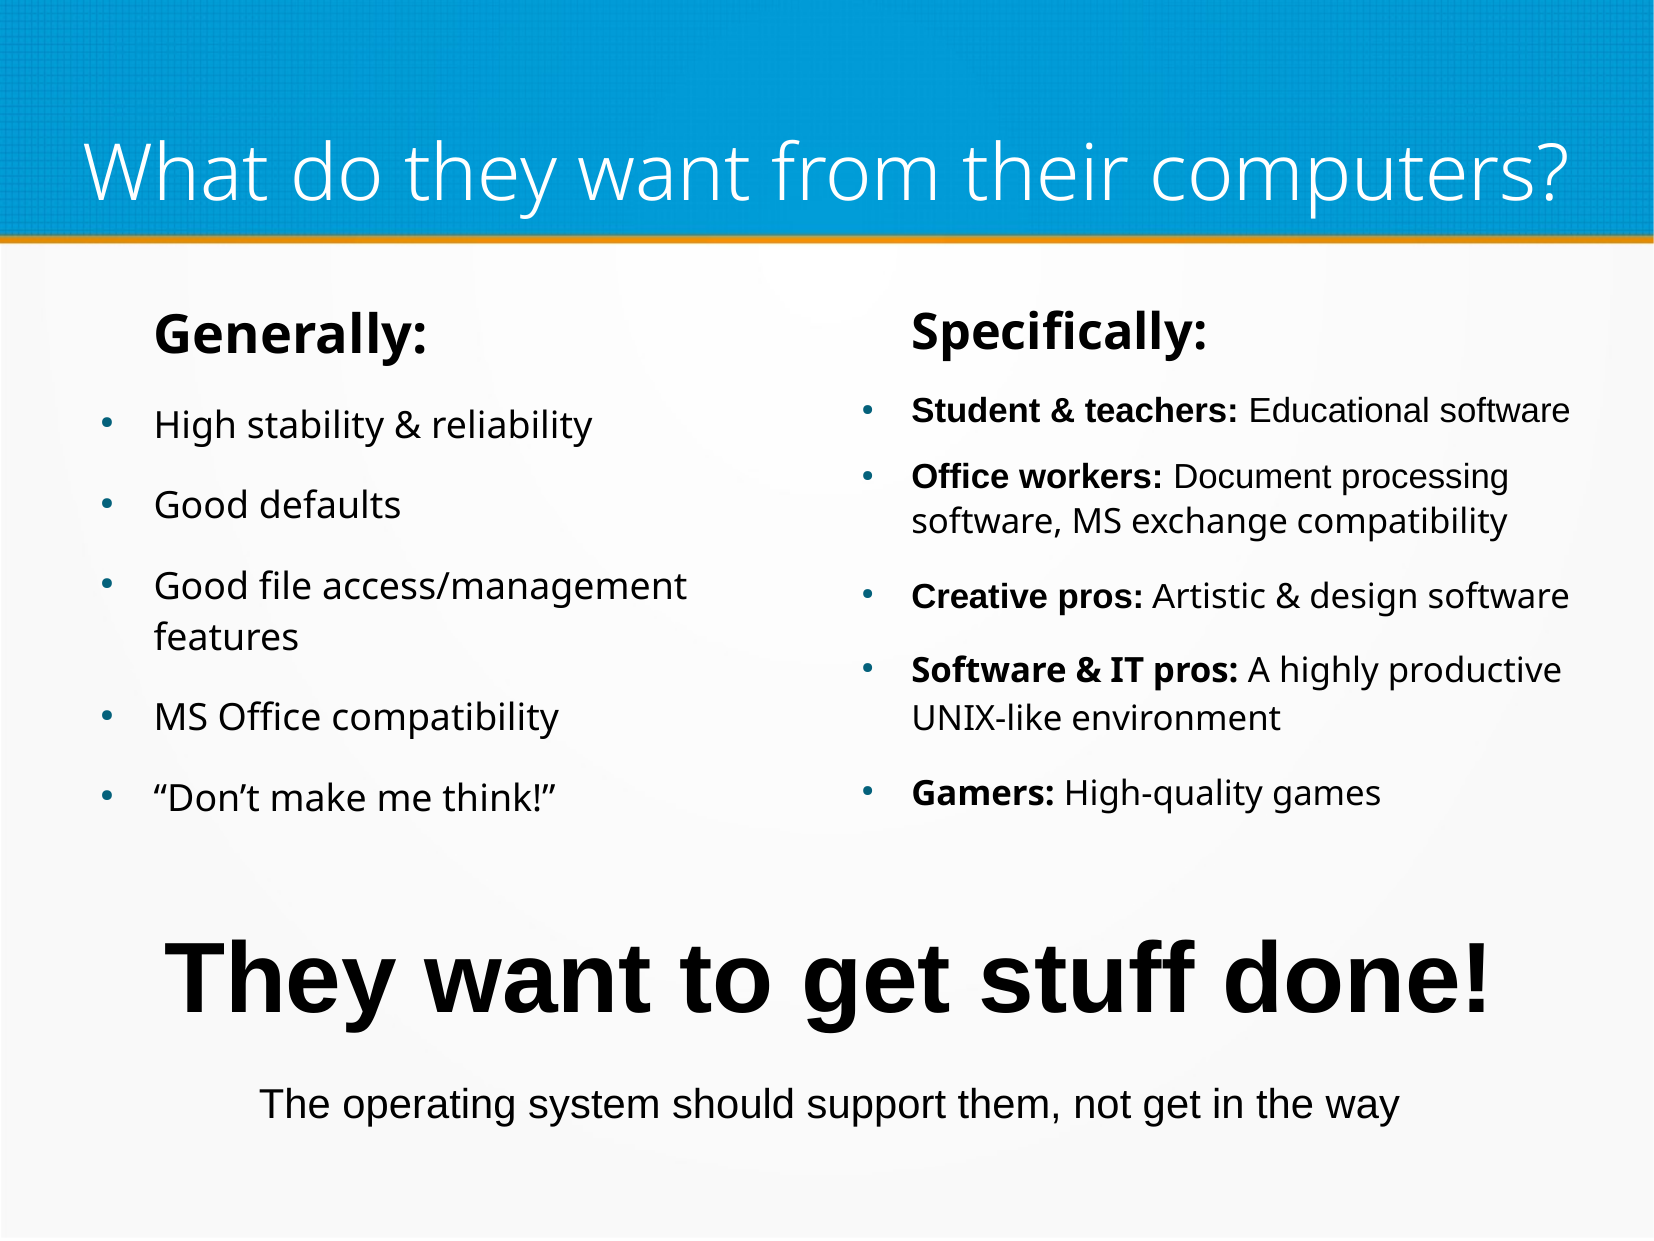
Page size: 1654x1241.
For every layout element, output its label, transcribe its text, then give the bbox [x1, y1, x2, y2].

list Specifically: Student & teachers: Educational software Office workers: Document processing software, MS exchange compatibility Creative pros: Artistic & design software Software & IT pros: A highly productive UNIX-like environment Gamers: High-quality games [845, 295, 1572, 826]
text_box They want to get stuff done! The operating system should support them, not get in the way [102, 915, 1558, 1103]
title What do they want from their computers? [82, 45, 1591, 224]
list Generally: High stability & reliability Good defaults Good file access/management features MS Office compatibility “Don’t make me think!” [82, 295, 809, 841]
picture [0, 233, 1654, 1241]
